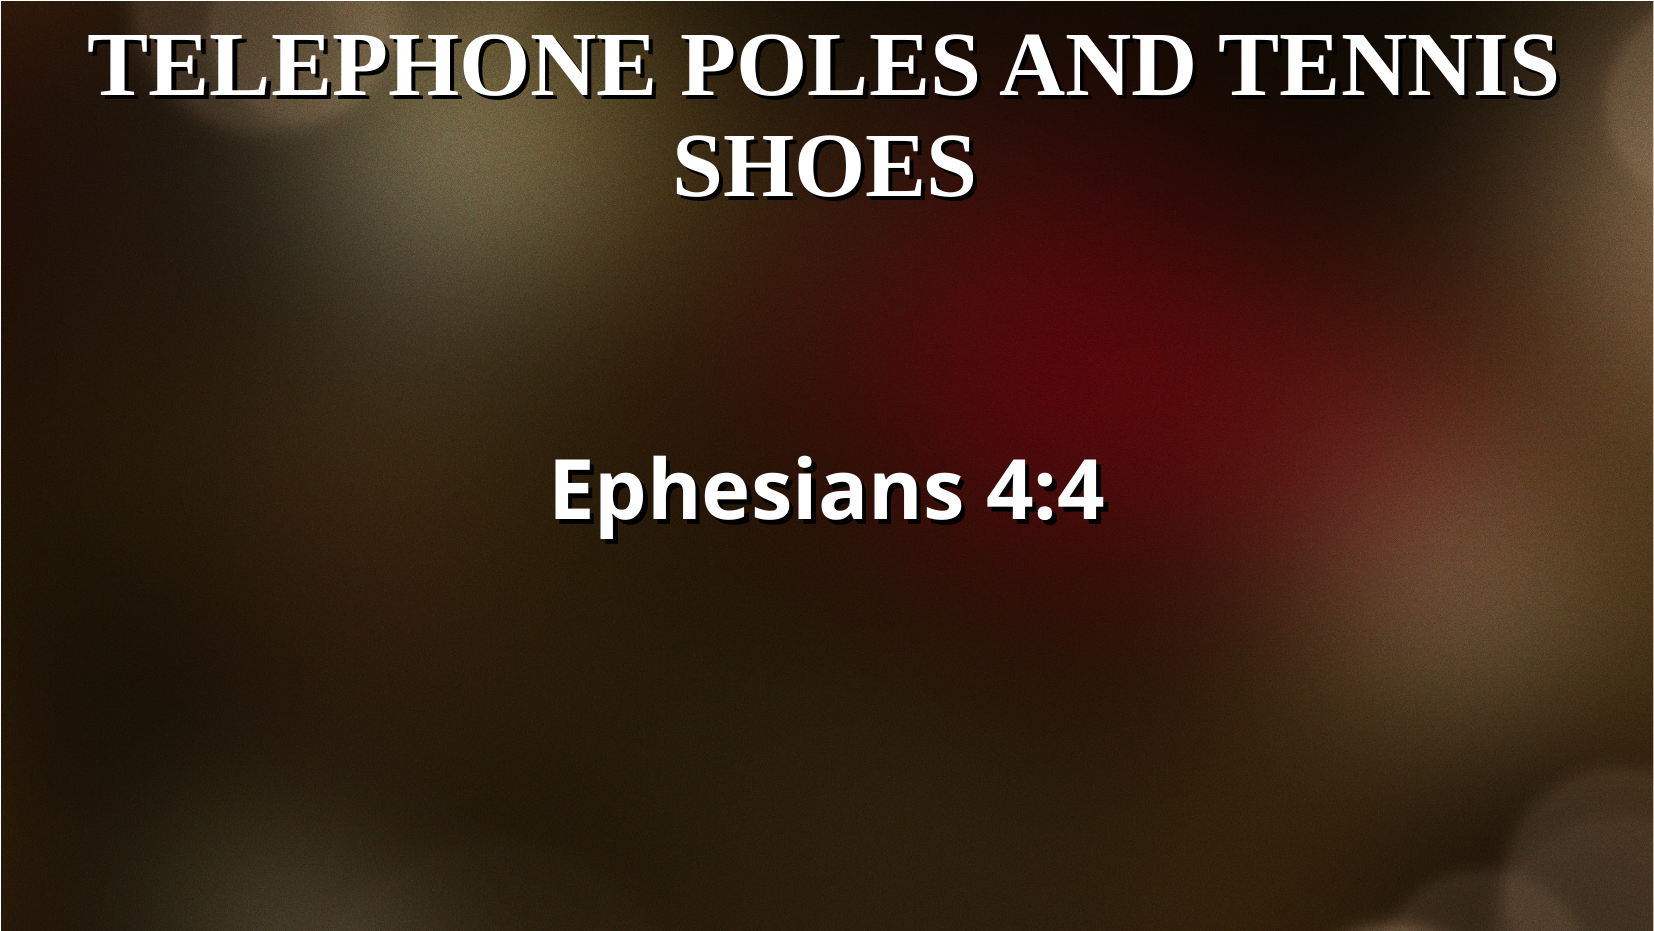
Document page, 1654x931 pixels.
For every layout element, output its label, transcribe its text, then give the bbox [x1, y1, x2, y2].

subtitle Ephesians 4:4 [82, 217, 1571, 758]
title TELEPHONE POLES AND TENNIS SHOES [0, 12, 1651, 218]
picture [1, 1, 1654, 931]
